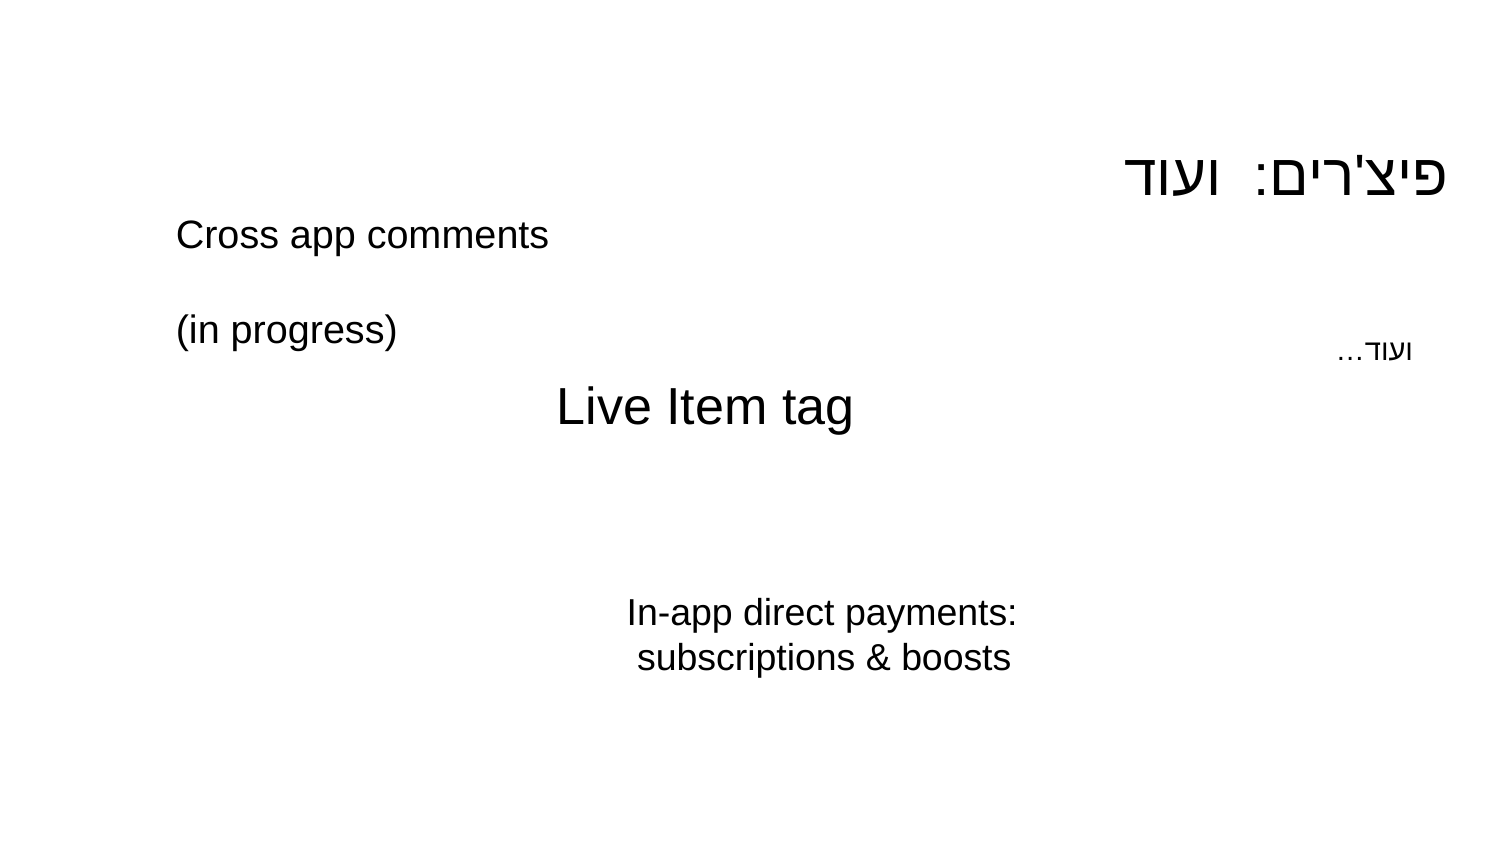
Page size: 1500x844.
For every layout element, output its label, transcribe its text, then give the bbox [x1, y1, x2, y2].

text_box Cross app comments (in progress) [160, 194, 567, 367]
text_box ועוד… [1051, 316, 1428, 382]
text_box In-app direct payments: subscriptions & boosts [611, 572, 1366, 693]
title פיצ'רים: ועוד [51, 122, 1463, 236]
text_box Live Item tag [541, 357, 1039, 451]
